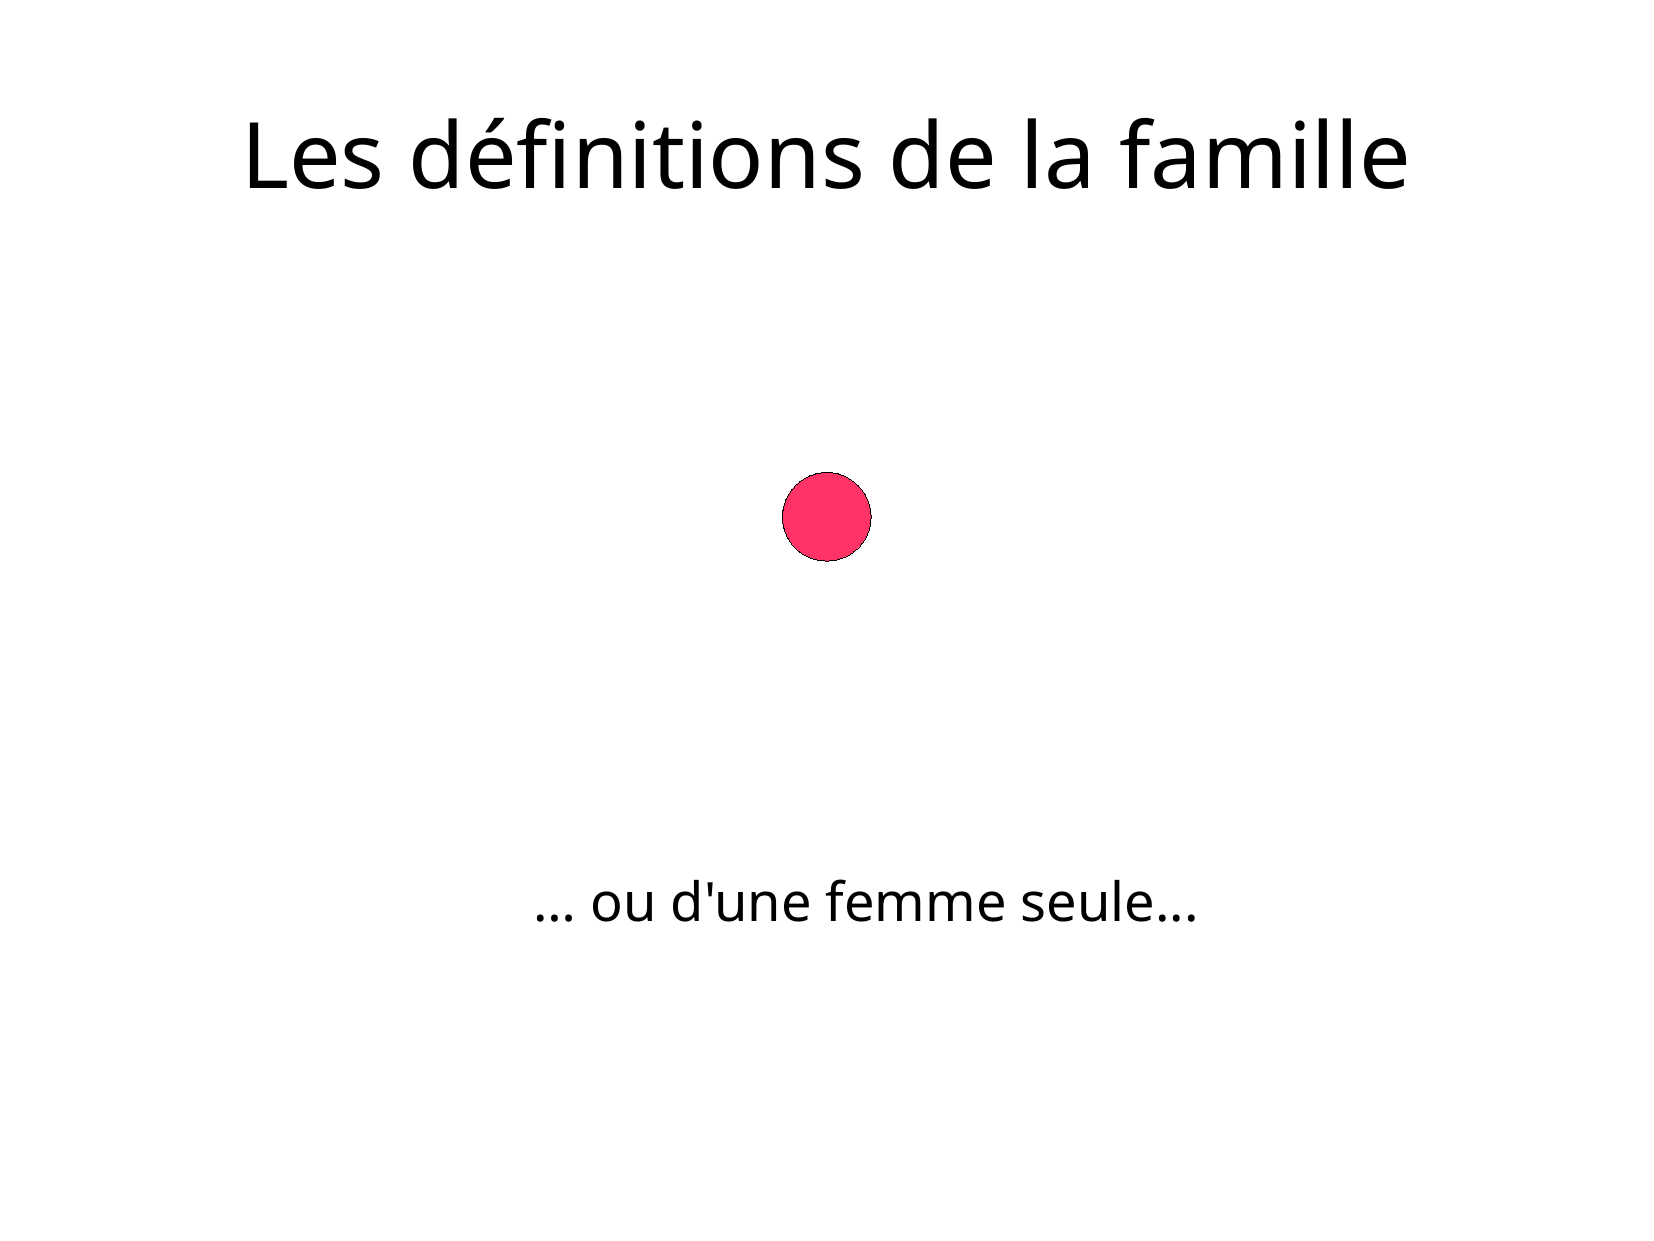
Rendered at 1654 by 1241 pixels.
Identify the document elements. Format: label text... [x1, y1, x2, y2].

title Les définitions de la famille [82, 49, 1571, 257]
text_box … ou d'une femme seule... [518, 862, 1137, 940]
text_box [782, 472, 872, 562]
